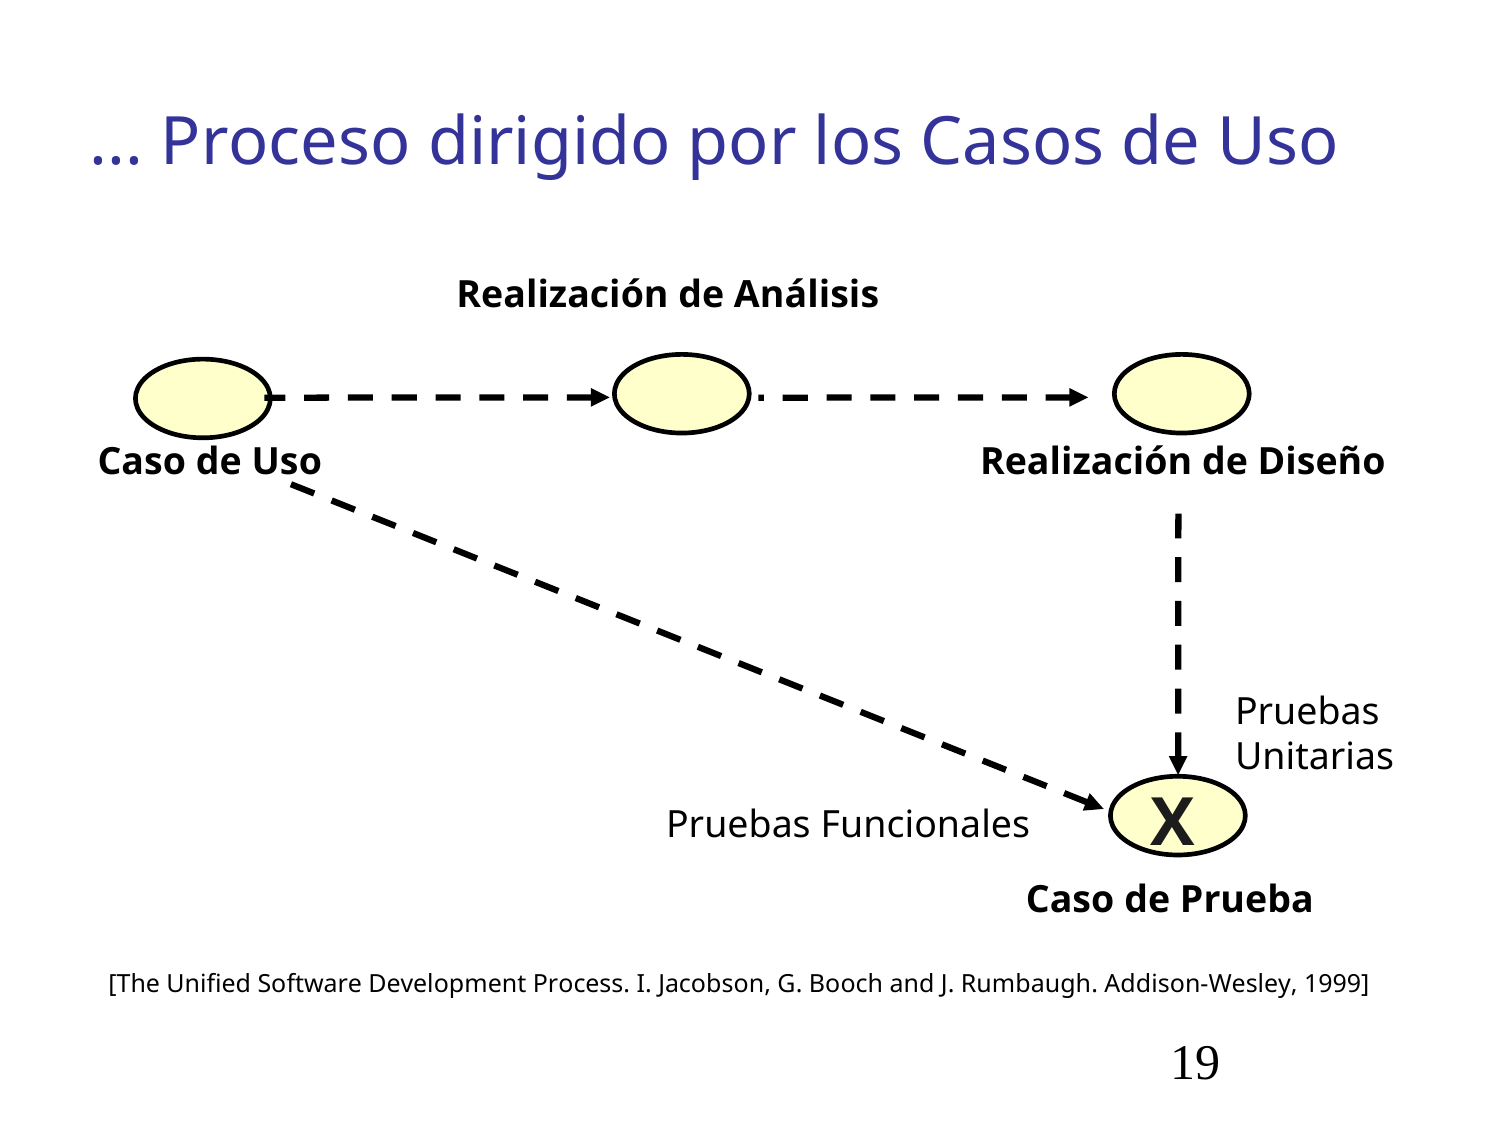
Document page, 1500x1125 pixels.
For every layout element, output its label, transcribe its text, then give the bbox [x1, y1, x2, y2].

text_box Caso de Uso [82, 429, 337, 490]
text_box [135, 359, 271, 429]
text_box [1210, 781, 1246, 851]
text_box X [1135, 771, 1210, 867]
text_box Realización de Diseño [965, 429, 1402, 490]
text_box Caso de Prueba [1011, 866, 1330, 928]
text_box Realización de Análisis [441, 262, 895, 323]
text_box [1110, 785, 1135, 846]
text_box [614, 354, 750, 434]
text_box [The Unified Software Development Process. I. Jacobson, G. Booch and J. Rumbaugh. Addison-Wesley, 1999] [93, 960, 1393, 1006]
text_box Pruebas Funcionales [651, 791, 1046, 853]
text_box [1114, 354, 1250, 434]
title ... Proceso dirigido por los Casos de Uso [75, 25, 1426, 188]
text_box Pruebas Unitarias [1220, 679, 1410, 785]
